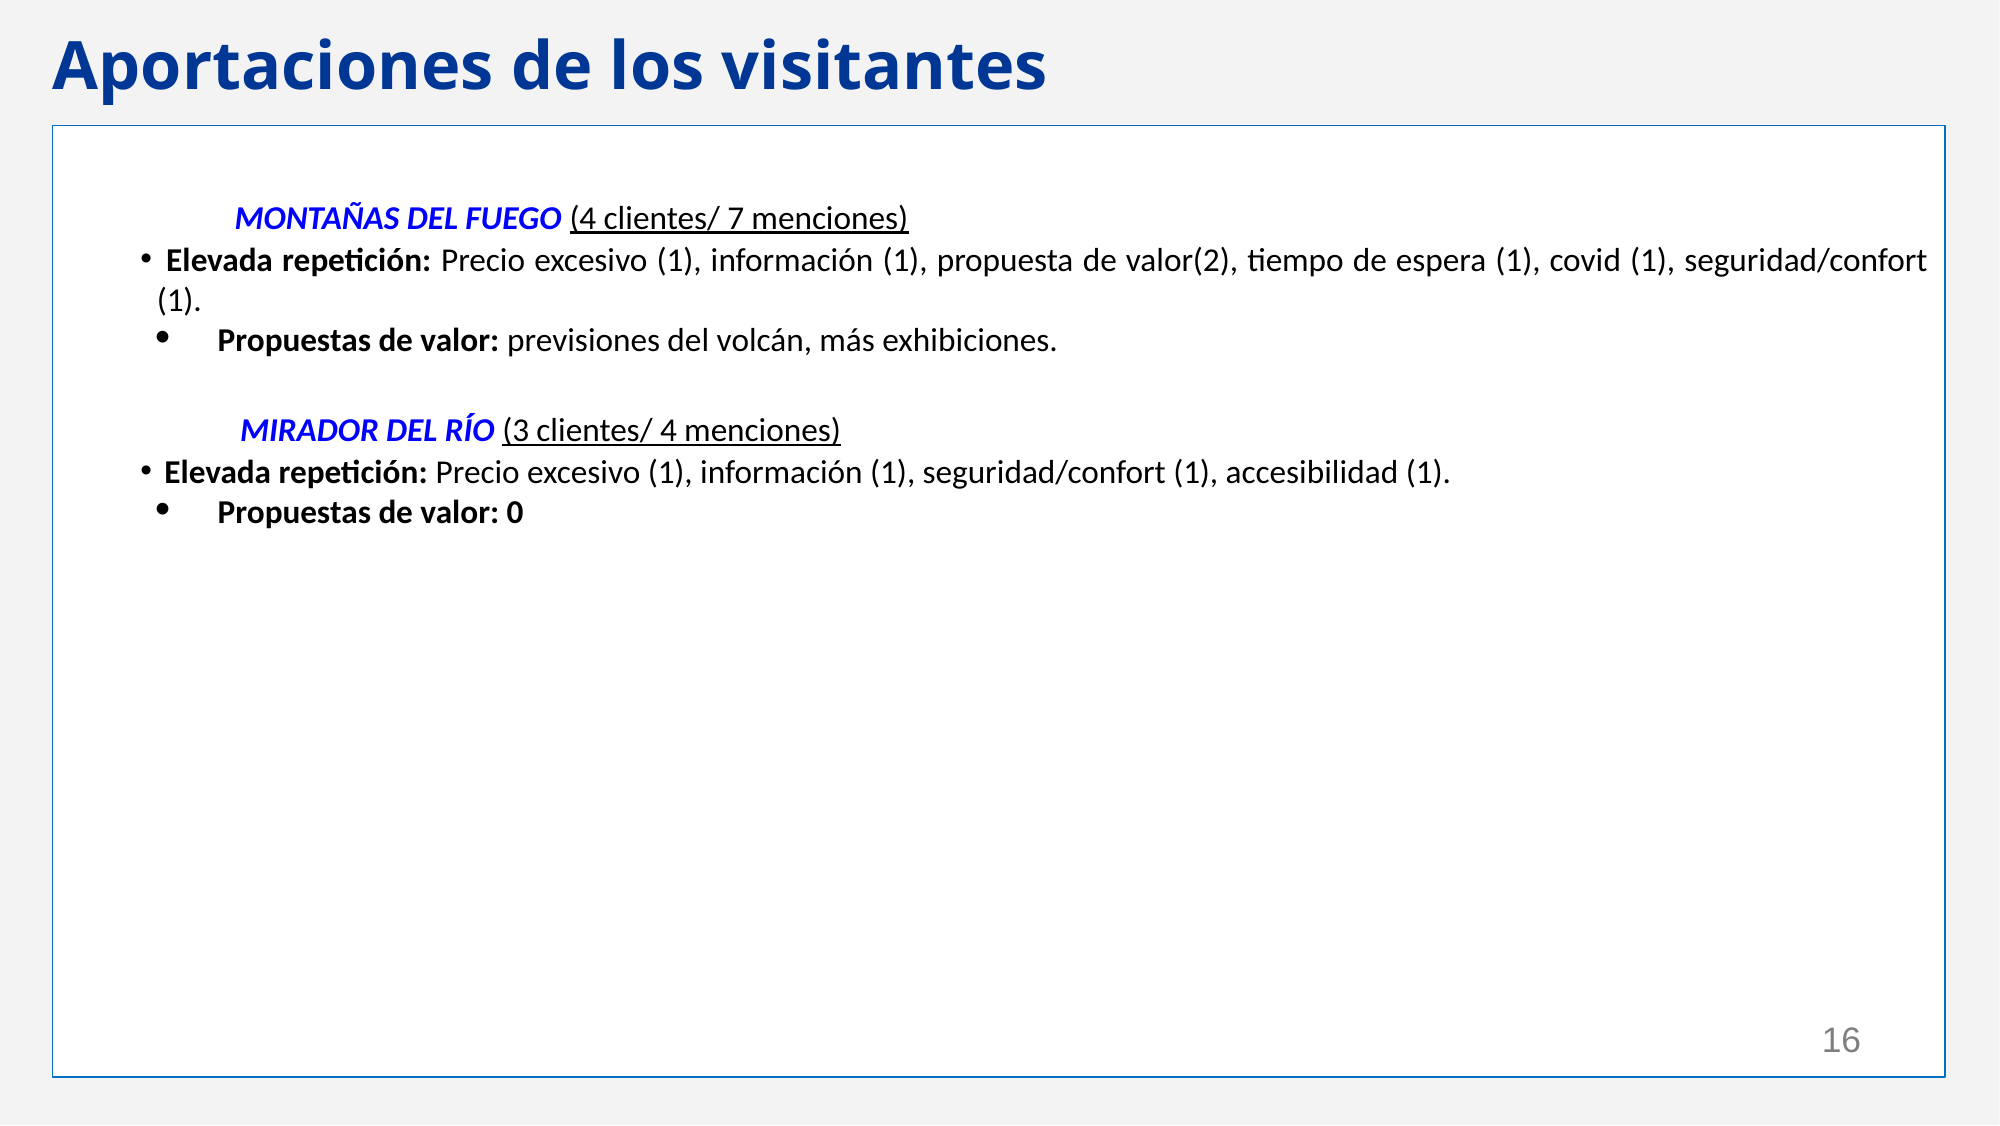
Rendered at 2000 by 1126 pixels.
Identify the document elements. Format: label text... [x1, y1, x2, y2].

text_box MONTAÑAS DEL FUEGO (4 clientes/ 7 menciones) Elevada repetición: Precio excesivo (1), información (1), propuesta de valor(2), tiempo de espera (1), covid (1), seguridad/confort (1). Propuestas de valor: previsiones del volcán, más exhibiciones. MIRADOR DEL RÍO (3 clientes/ 4 menciones) Elevada repetición: Precio excesivo (1), información (1), seguridad/confort (1), accesibilidad (1). Propuestas de valor: 0 [52, 125, 1945, 1078]
text_box Aportaciones de los visitantes [52, 0, 1945, 125]
slide_number <number> [1412, 1008, 1880, 1069]
